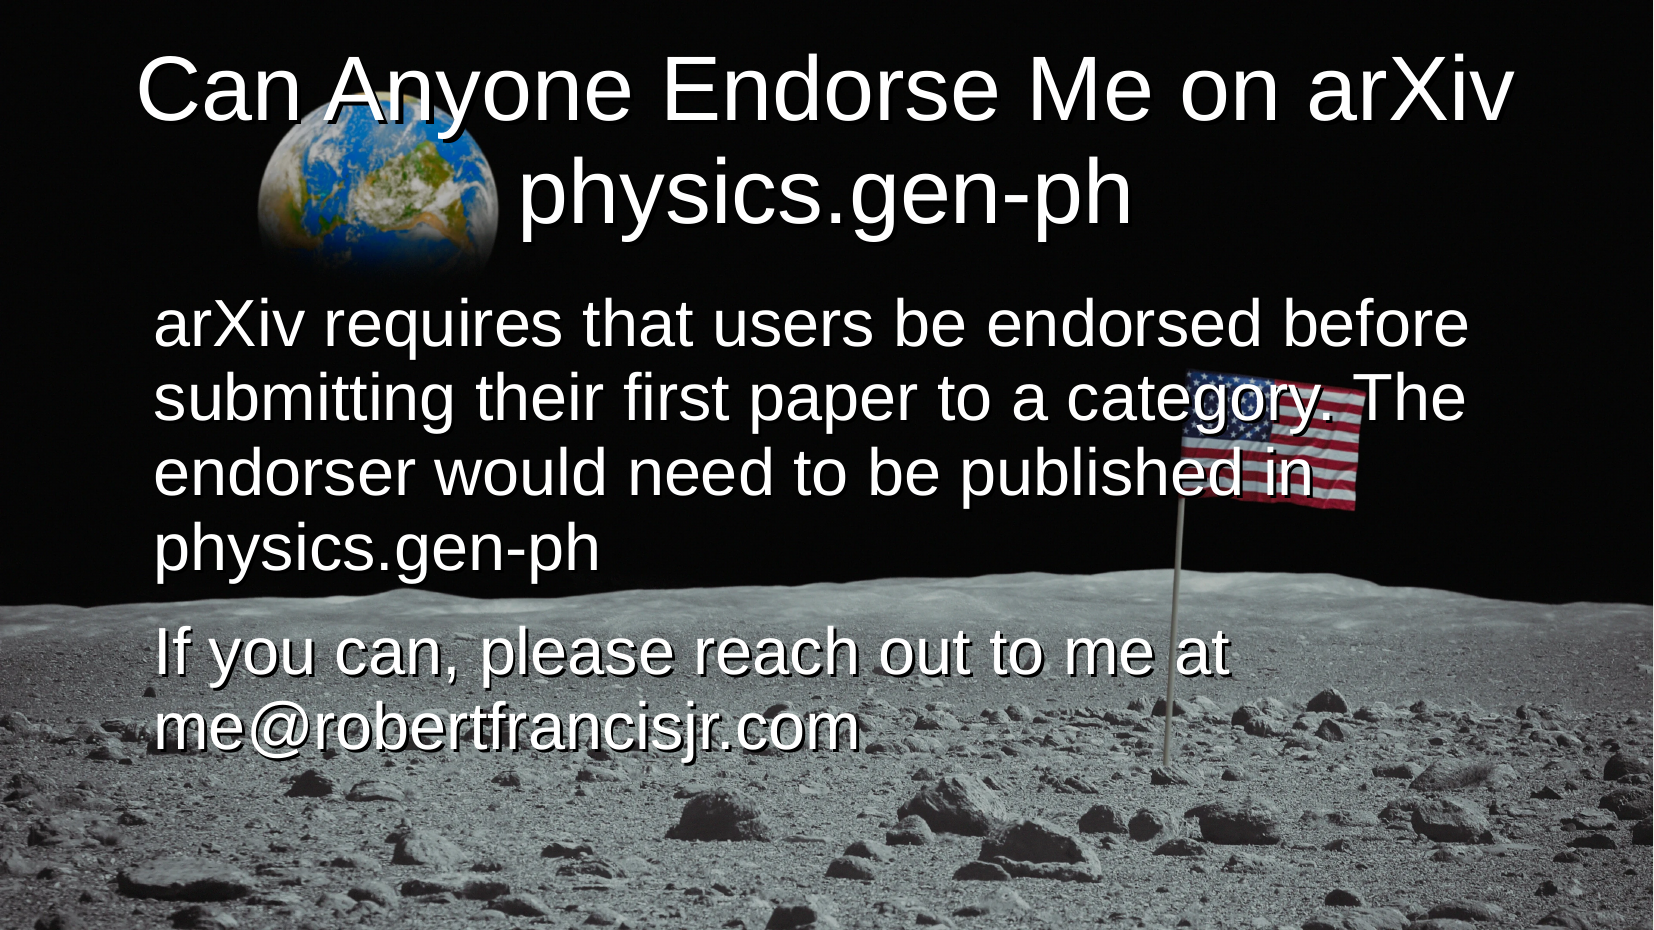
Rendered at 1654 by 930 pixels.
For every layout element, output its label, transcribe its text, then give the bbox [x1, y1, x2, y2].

picture [0, 0, 1654, 930]
title Can Anyone Endorse Me on arXiv physics.gen-ph [82, 37, 1571, 243]
list arXiv requires that users be endorsed before submitting their first paper to a category. The endorser would need to be published in physics.gen-ph If you can, please reach out to me at me@robertfrancisjr.com [82, 285, 1571, 826]
